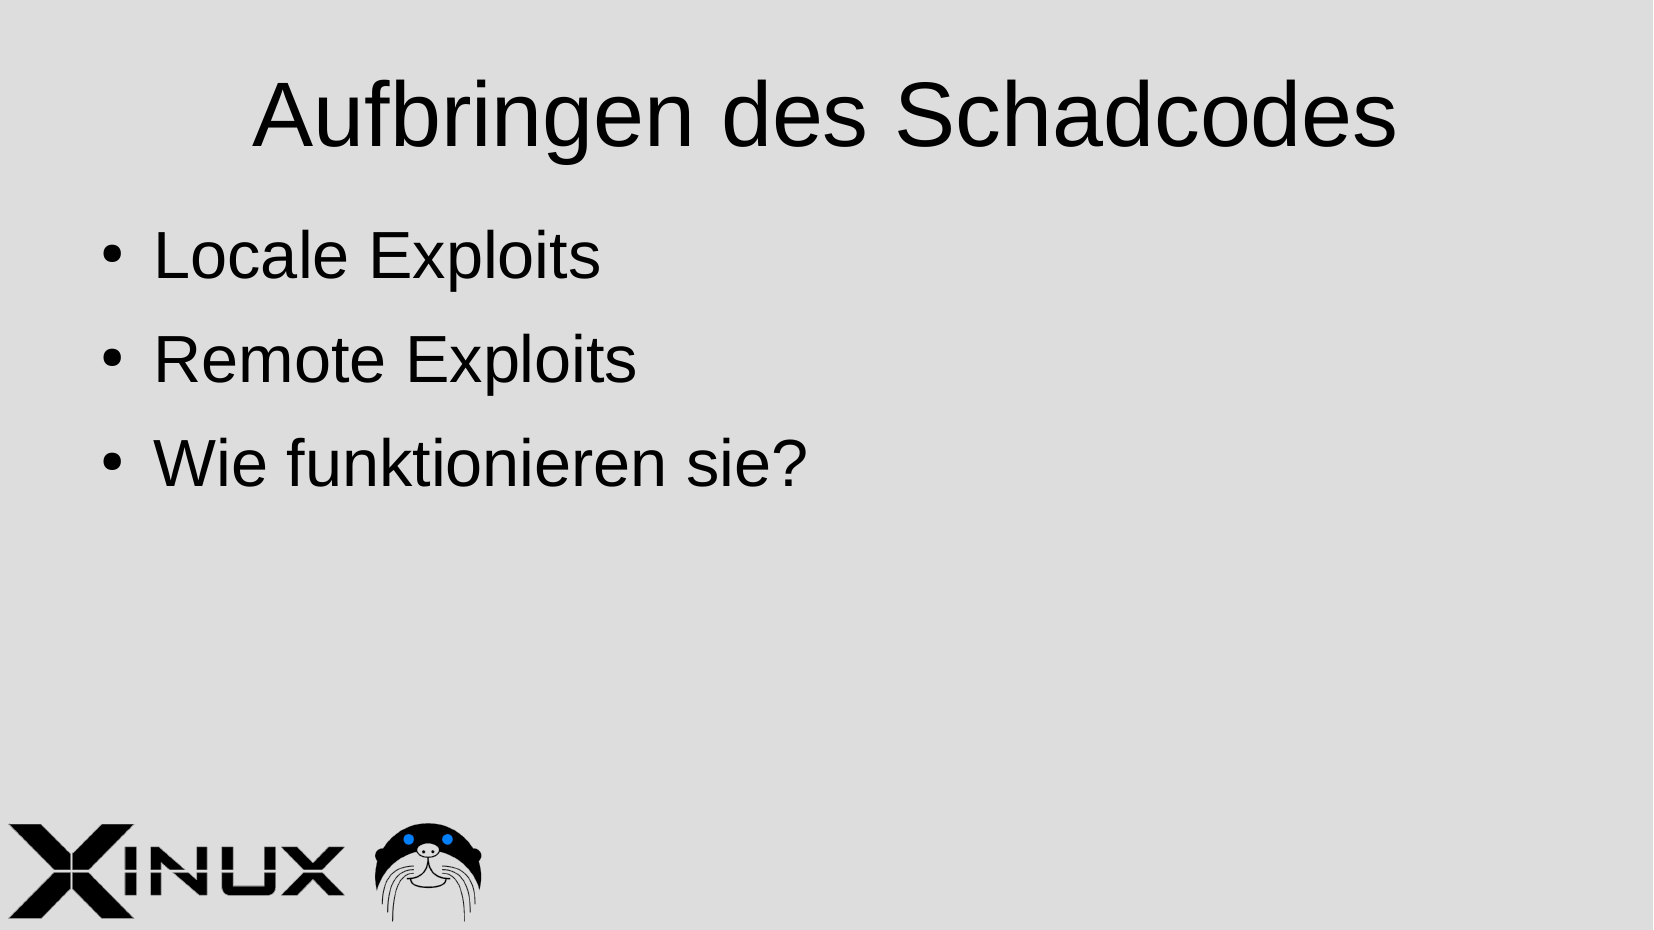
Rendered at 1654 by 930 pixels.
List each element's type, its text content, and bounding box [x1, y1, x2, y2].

picture [0, 813, 488, 929]
title Aufbringen des Schadcodes [82, 37, 1571, 193]
list Locale Exploits Remote Exploits Wie funktionieren sie? [82, 217, 1571, 757]
